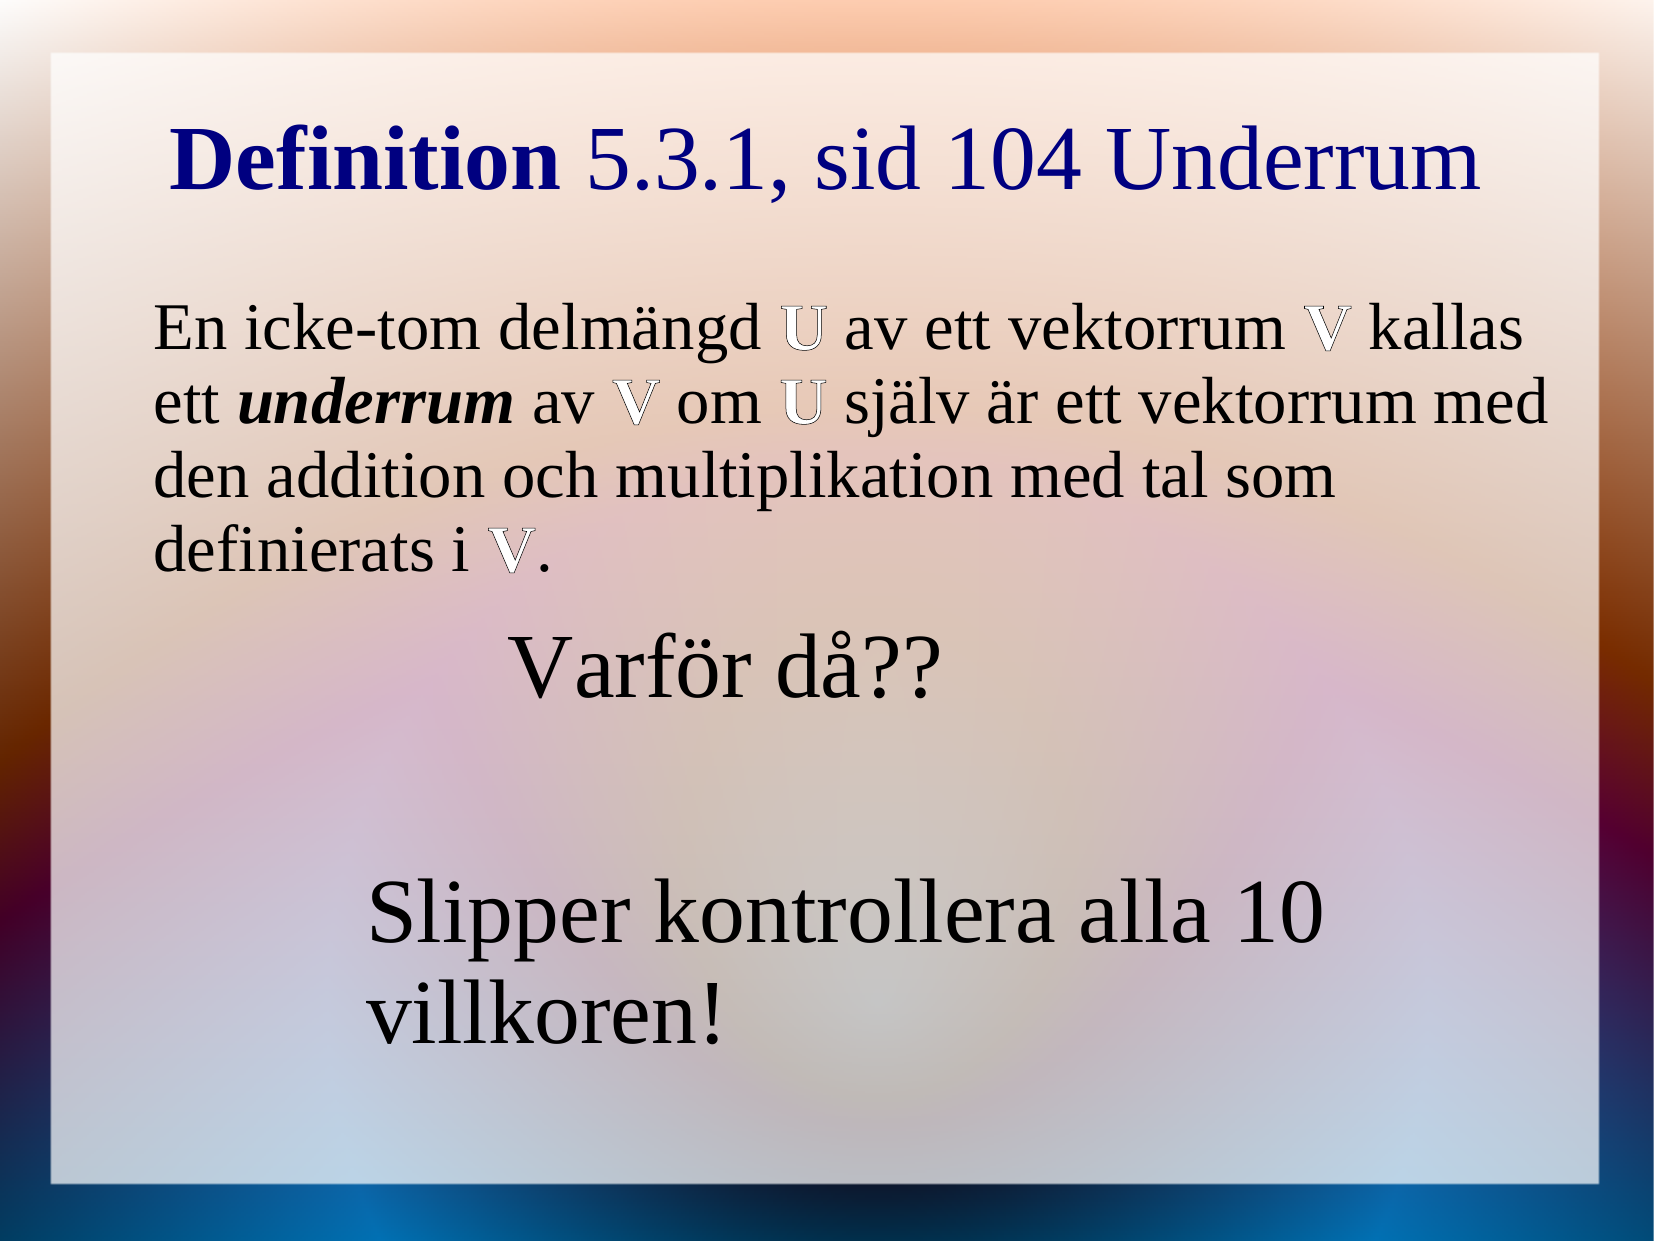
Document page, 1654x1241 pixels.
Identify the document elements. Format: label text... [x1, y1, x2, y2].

title Definition 5.3.1, sid 104 Underrum [82, 55, 1571, 263]
list En icke-tom delmängd U av ett vektorrum V kallas ett underrum av V om U själv är ett vektorrum med den addition och multiplikation med tal som definierats i V. Varför då?? Slipper kontrollera alla 10 villkoren! [82, 290, 1571, 1241]
picture [0, 0, 1654, 1241]
